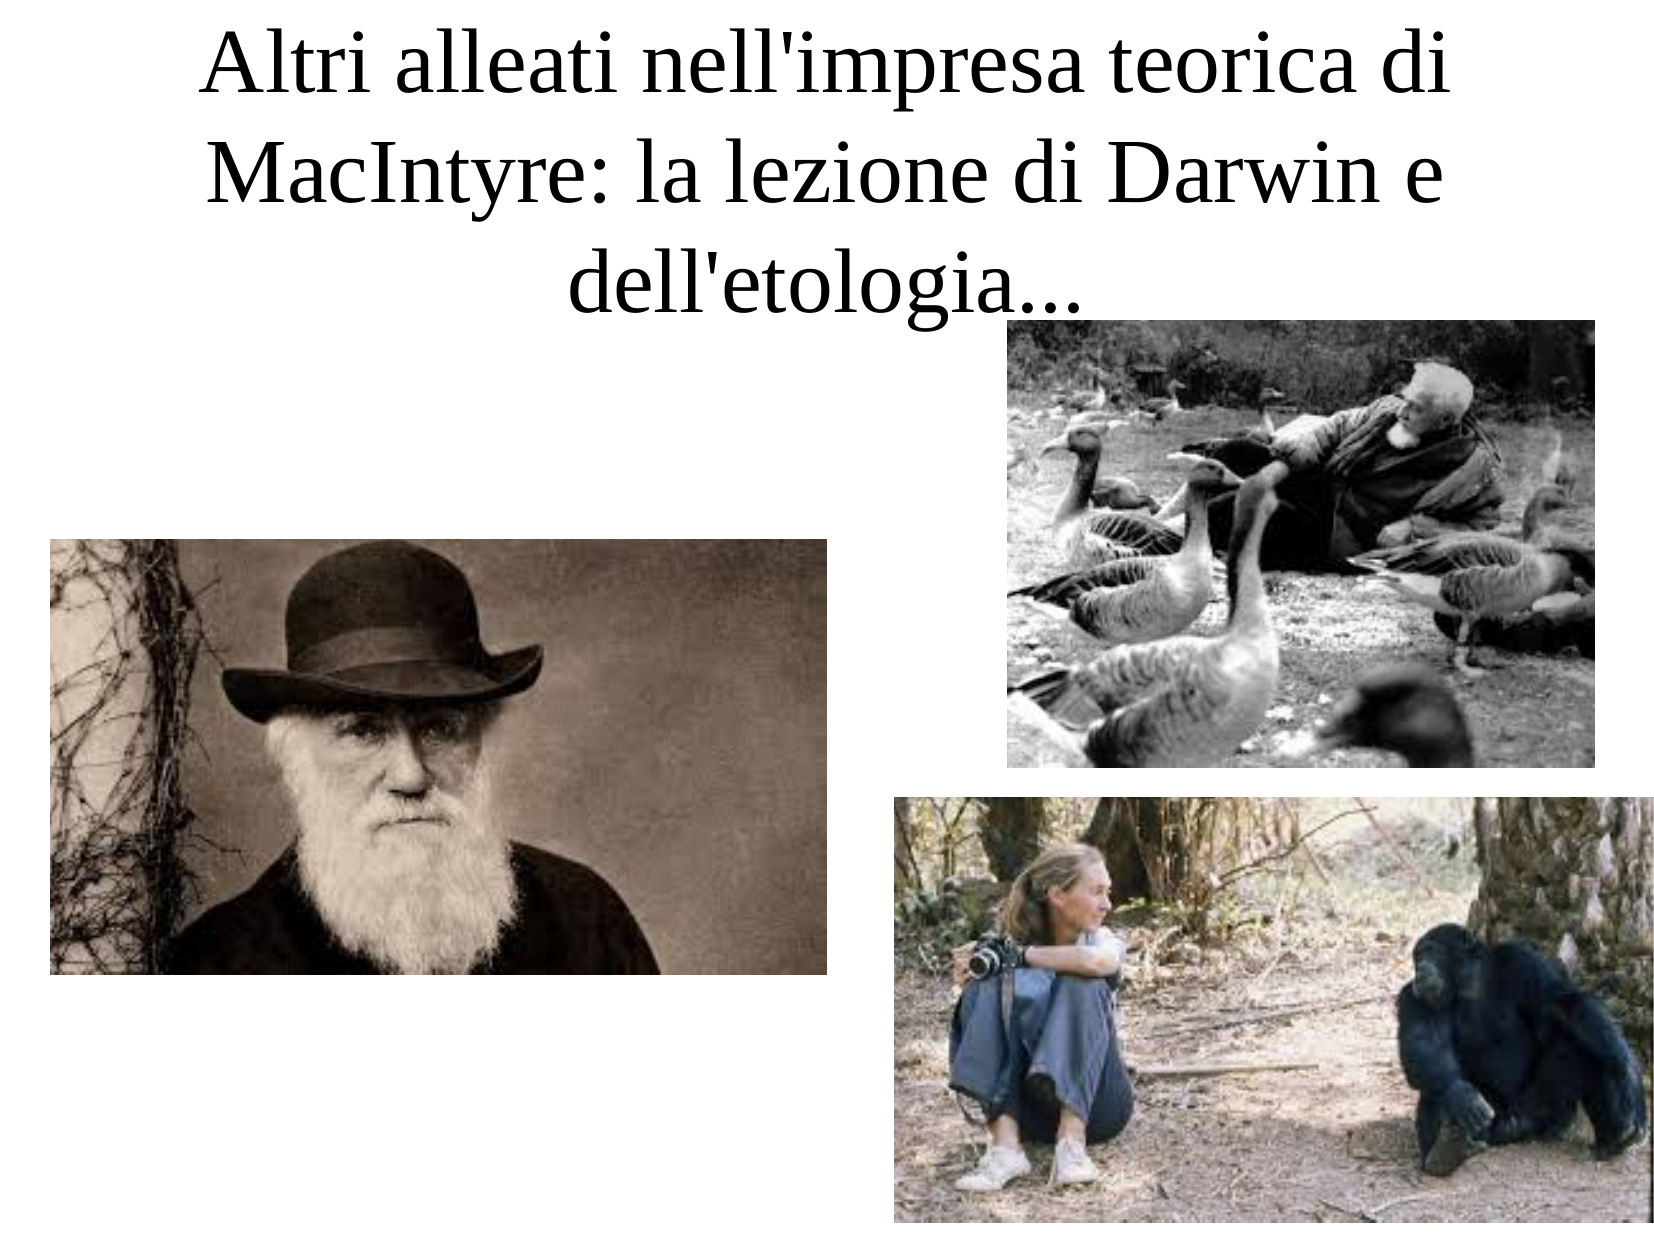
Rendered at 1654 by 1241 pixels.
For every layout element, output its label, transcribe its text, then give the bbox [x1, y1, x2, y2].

picture [1007, 320, 1595, 768]
picture [894, 797, 1654, 1223]
picture [50, 539, 827, 975]
title Altri alleati nell'impresa teorica di MacIntyre: la lezione di Darwin e dell'etologia... [82, 0, 1571, 306]
